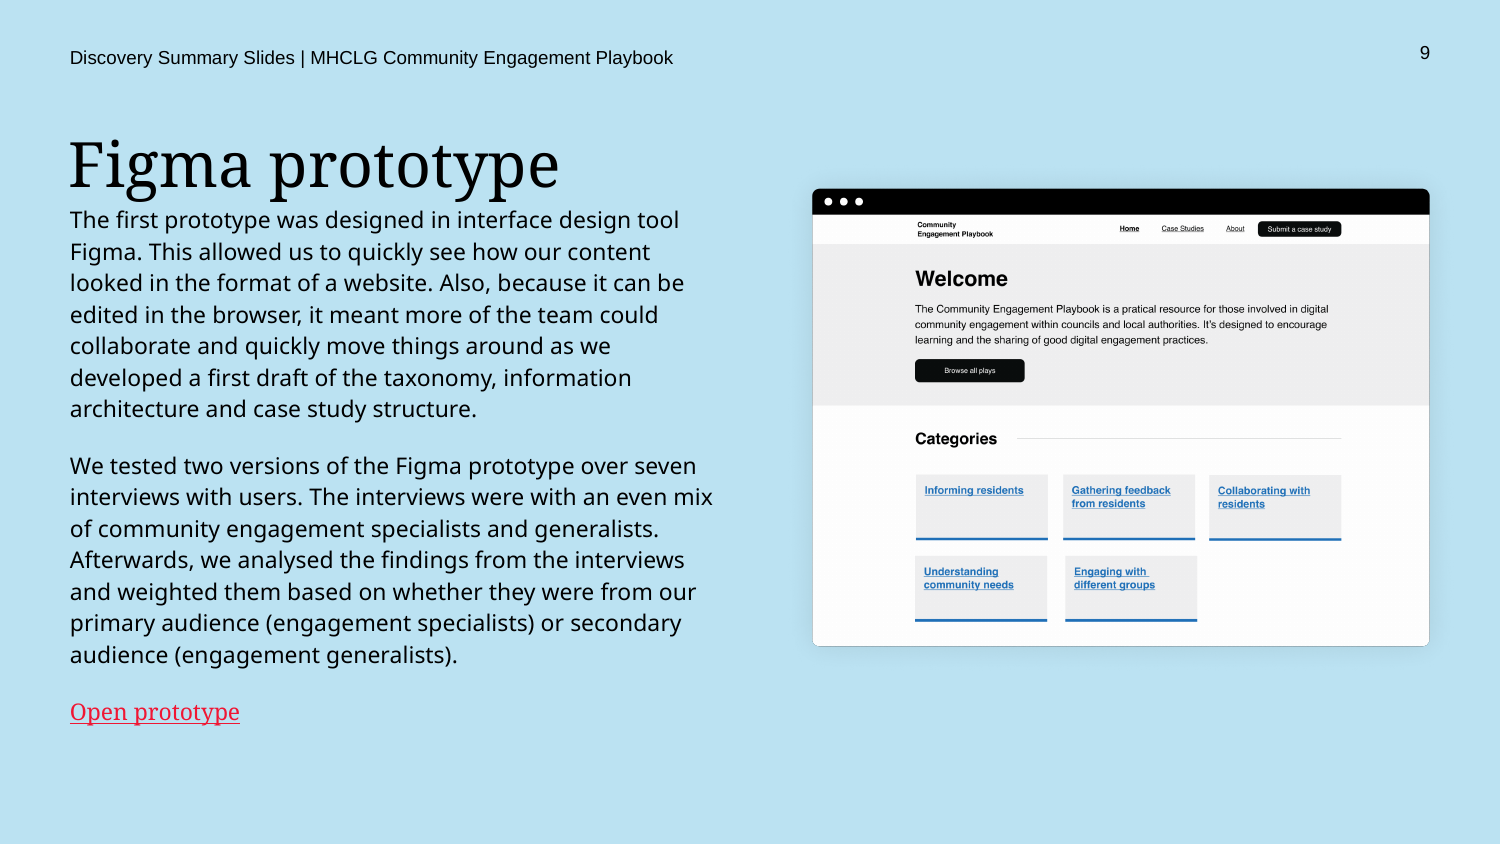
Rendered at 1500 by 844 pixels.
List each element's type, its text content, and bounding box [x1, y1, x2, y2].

text_box Figma prototype [53, 110, 679, 216]
picture [766, 150, 1474, 697]
text_box 9 [1372, 25, 1446, 79]
text_box The first prototype was designed in interface design tool Figma. This allowed us to quickly see how our content looked in the format of a website. Also, because it can be edited in the browser, it meant more of the team could collaborate and quickly move things around as we developed a first draft of the taxonomy, information architecture and case study structure. We tested two versions of the Figma prototype over seven interviews with users. The interviews were with an even mix of community engagement specialists and generalists. Afterwards, we analysed the findings from the interviews and weighted them based on whether they were from our primary audience (engagement specialists) or secondary audience (engagement generalists). Open prototype [69, 201, 728, 764]
text_box Discovery Summary Slides | MHCLG Community Engagement Playbook [69, 45, 1218, 69]
